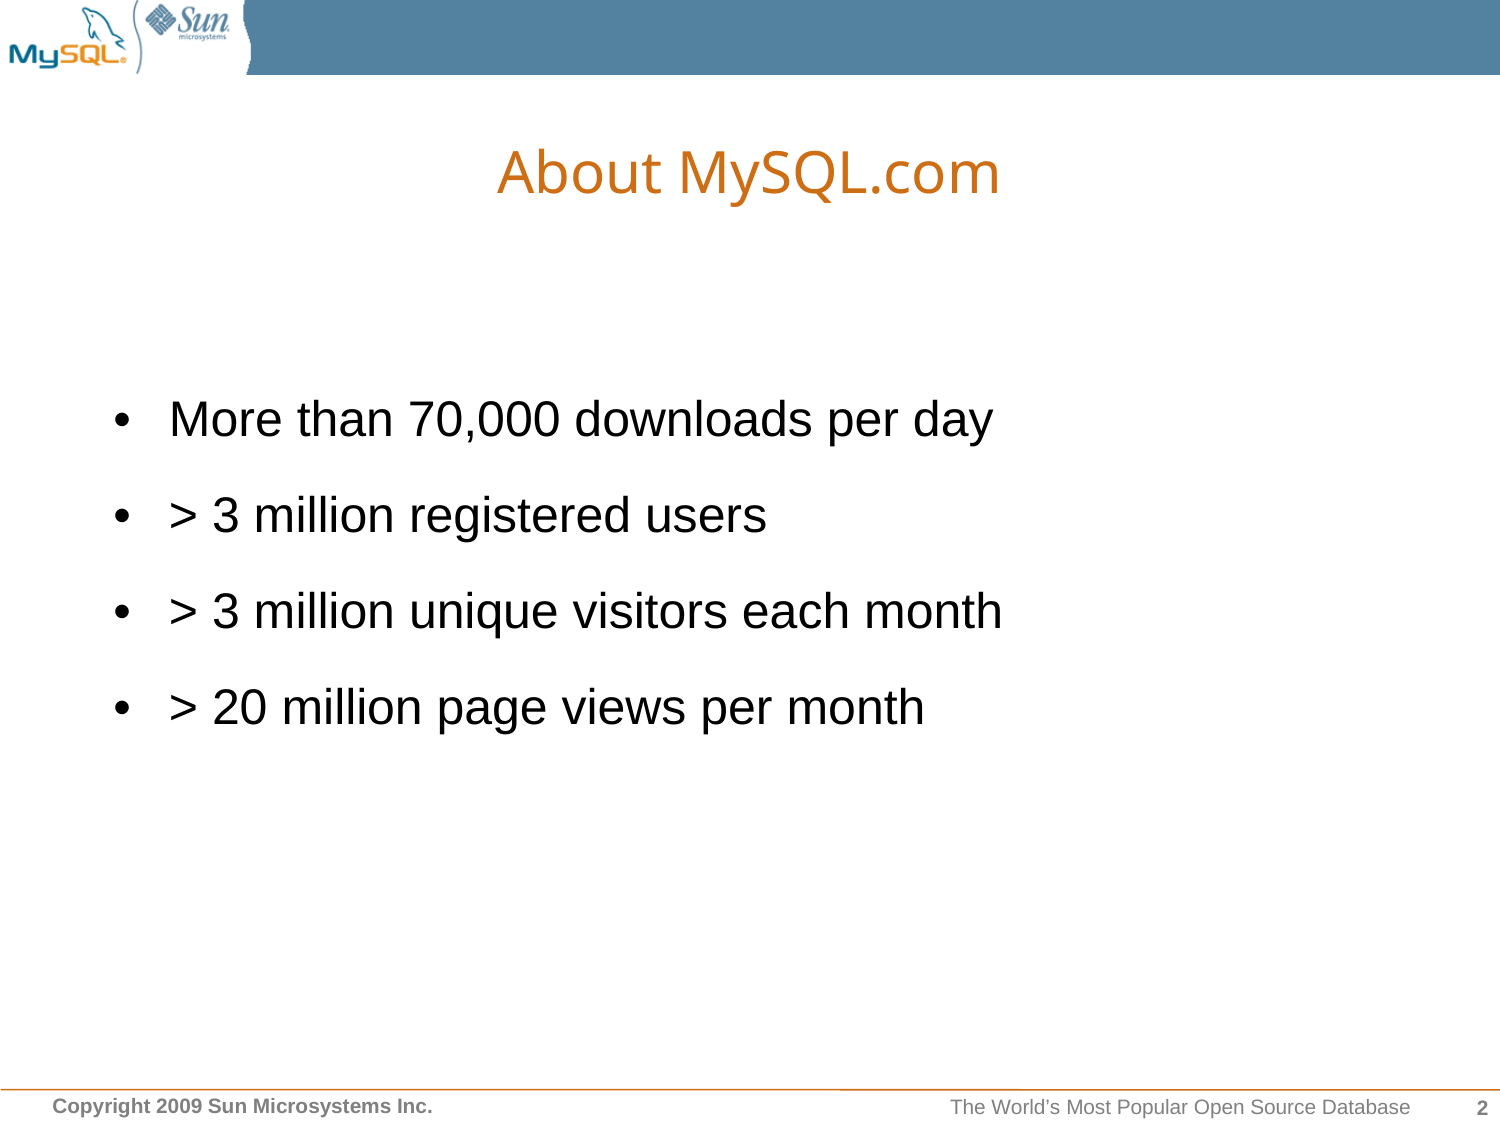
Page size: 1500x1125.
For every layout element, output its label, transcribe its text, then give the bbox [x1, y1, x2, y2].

title About MySQL.com [0, 87, 1500, 225]
picture [0, 0, 1500, 75]
list More than 70,000 downloads per day > 3 million registered users > 3 million unique visitors each month > 20 million page views per month [113, 363, 1388, 886]
